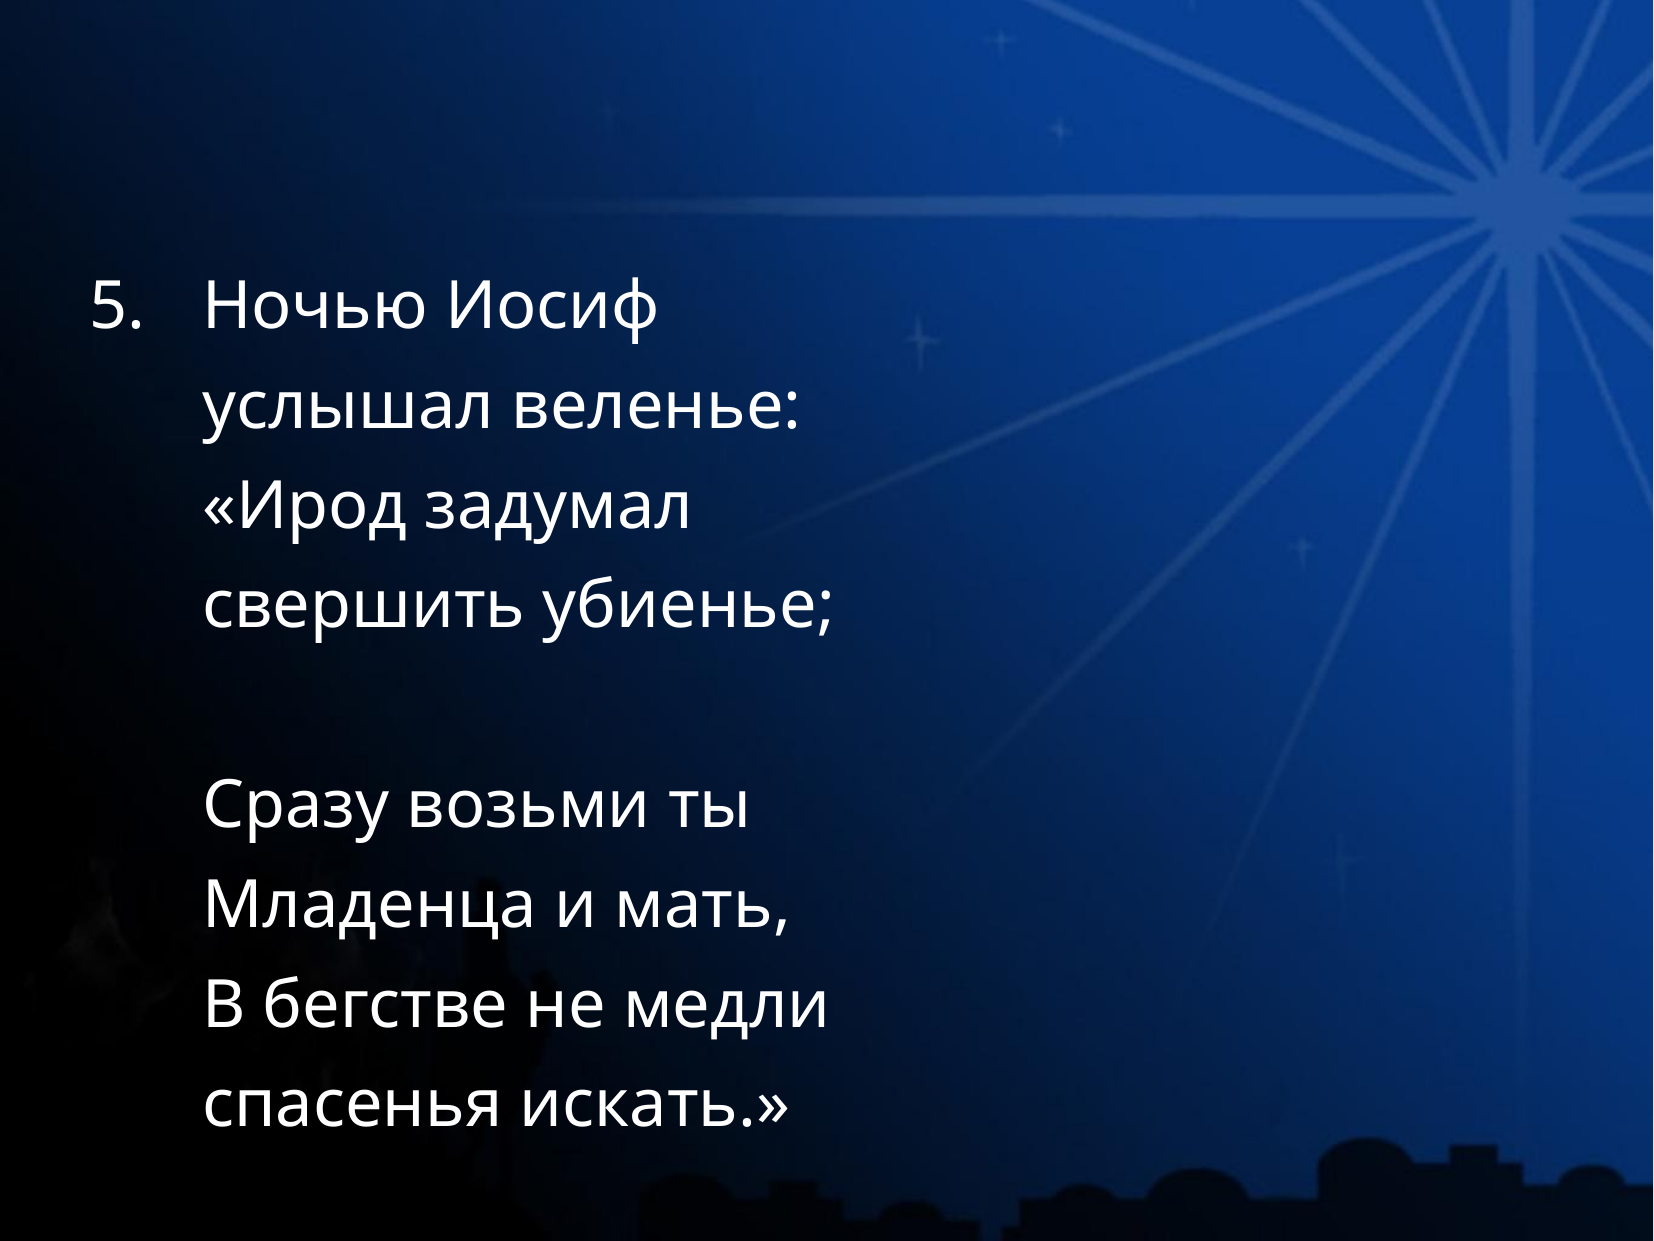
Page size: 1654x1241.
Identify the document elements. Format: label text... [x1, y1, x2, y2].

picture [0, 0, 1654, 1241]
text_box 5. Ночью Иосиф услышал веленье: «Ирод задумал свершить убиенье; Сразу возьми ты Младенца и мать, В бегстве не медли спасенья искать.» [75, 150, 1576, 1163]
